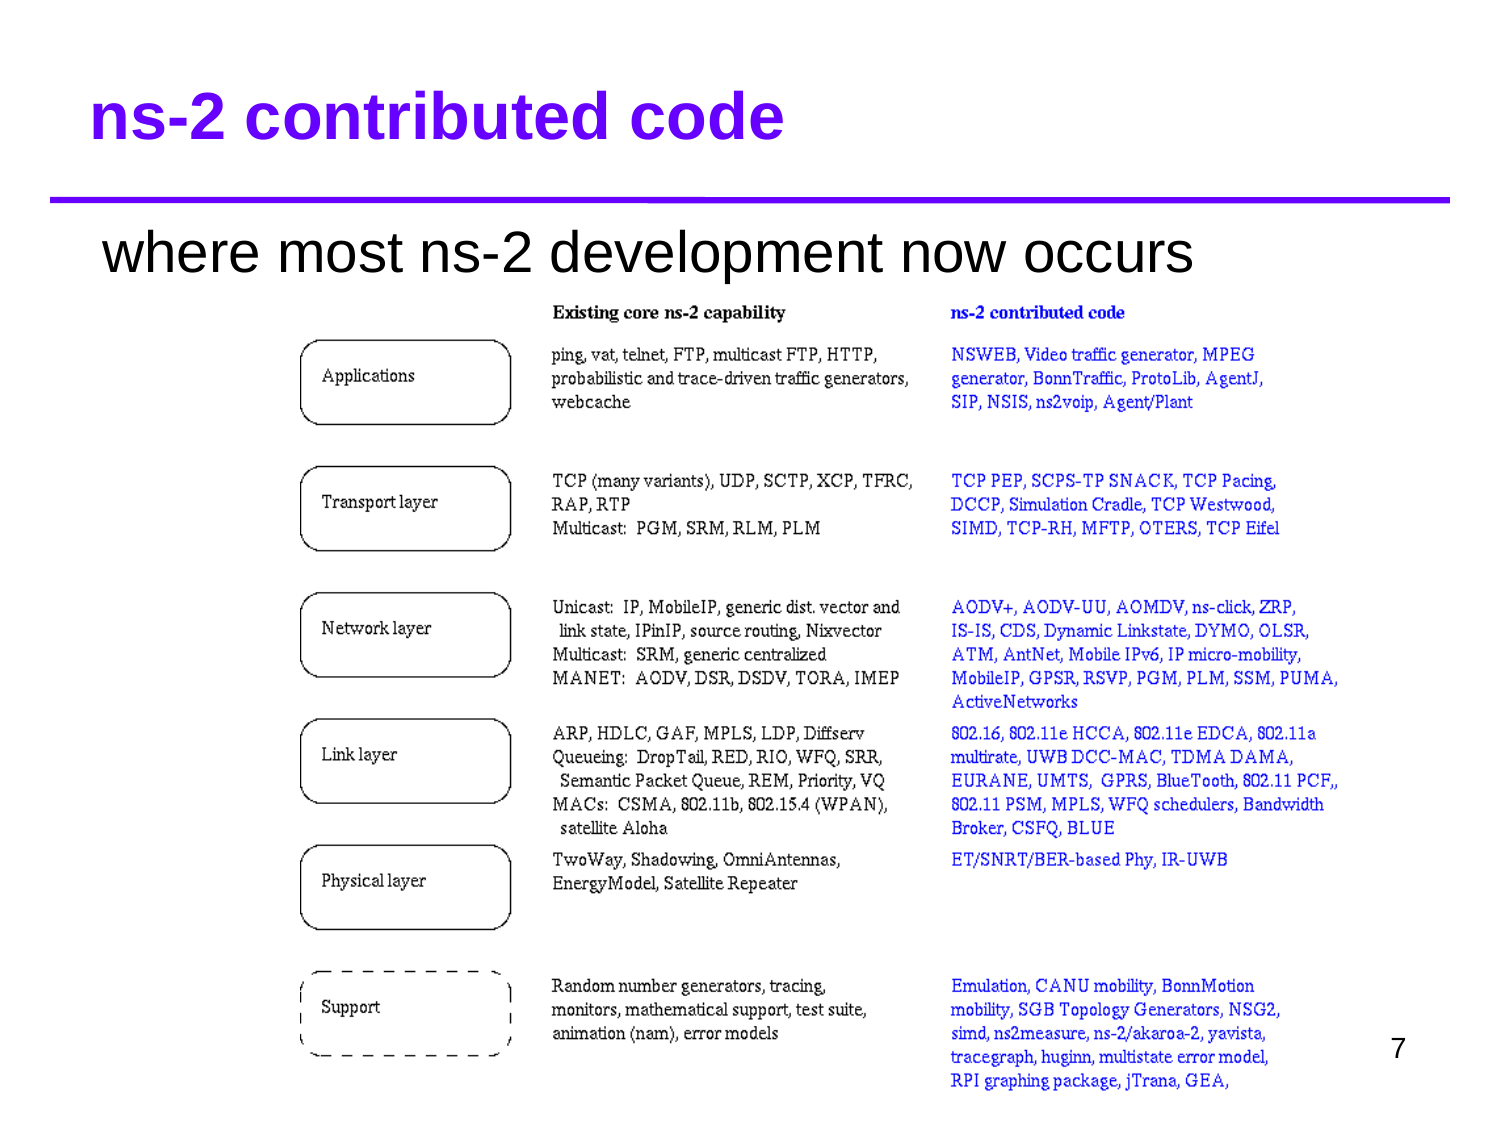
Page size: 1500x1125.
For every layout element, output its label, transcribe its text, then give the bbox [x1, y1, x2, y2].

title ns-2 contributed code [75, 68, 1426, 165]
list where most ns-2 development now occurs [87, 212, 1436, 1013]
picture [300, 299, 1341, 1117]
